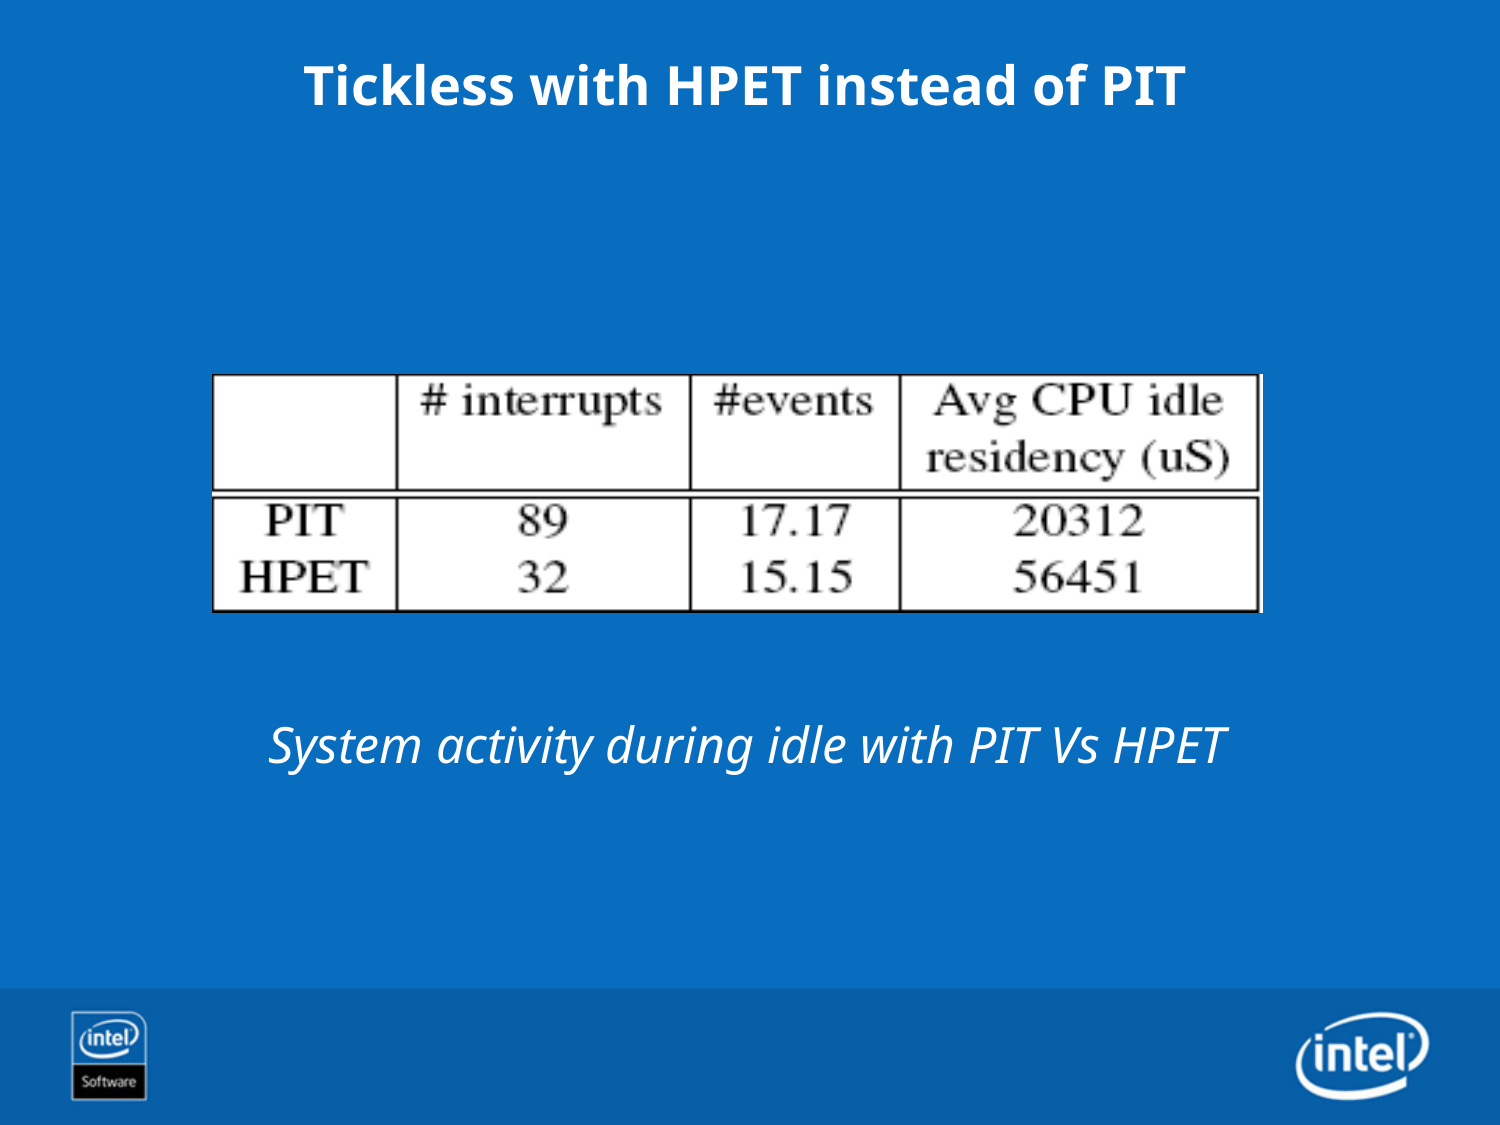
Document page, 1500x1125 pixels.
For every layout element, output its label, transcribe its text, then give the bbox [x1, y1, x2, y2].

text_box System activity during idle with PIT Vs HPET [253, 702, 1242, 787]
title Tickless with HPET instead of PIT [70, 47, 1422, 194]
picture [0, 0, 1500, 1125]
